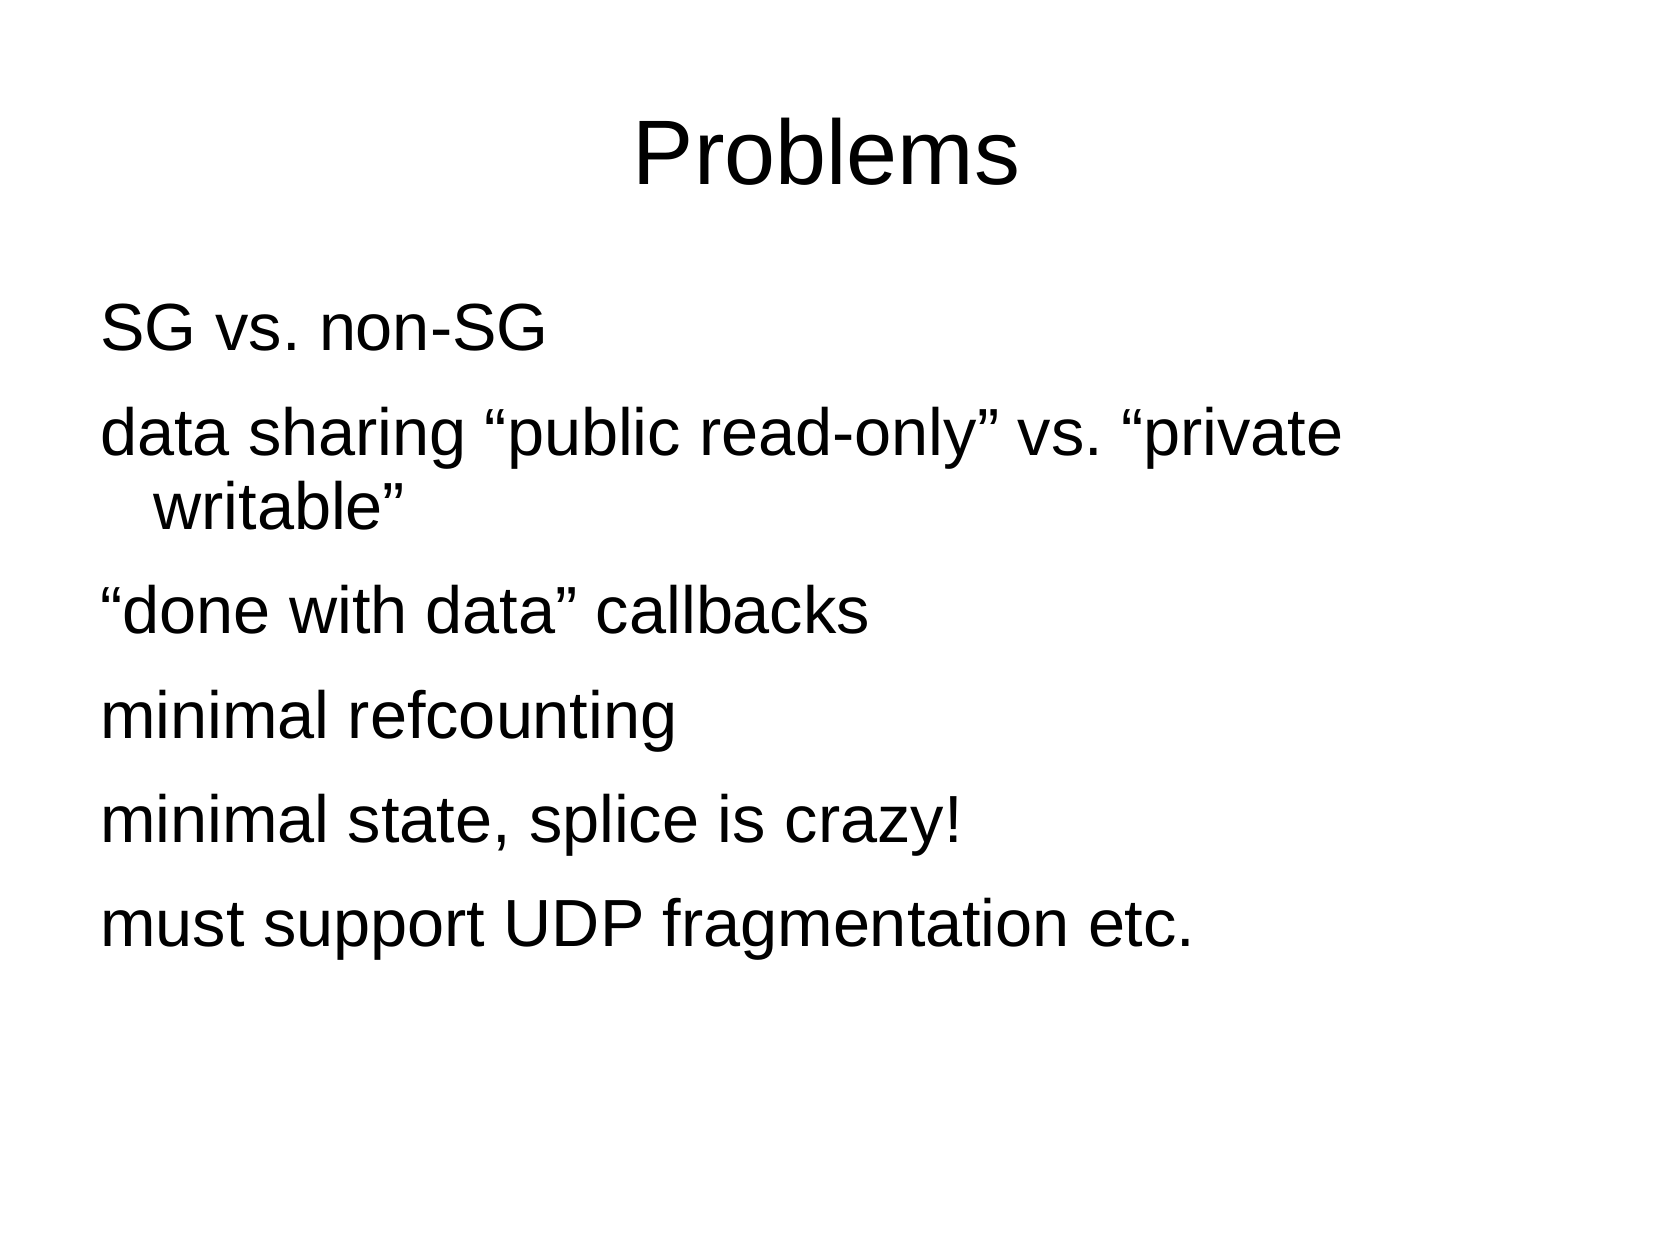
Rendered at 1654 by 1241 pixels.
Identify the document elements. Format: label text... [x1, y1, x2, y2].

title Problems [82, 49, 1571, 257]
list SG vs. non-SG data sharing “public read-only” vs. “private writable” “done with data” callbacks minimal refcounting minimal state, splice is crazy! must support UDP fragmentation etc. [82, 290, 1571, 1109]
